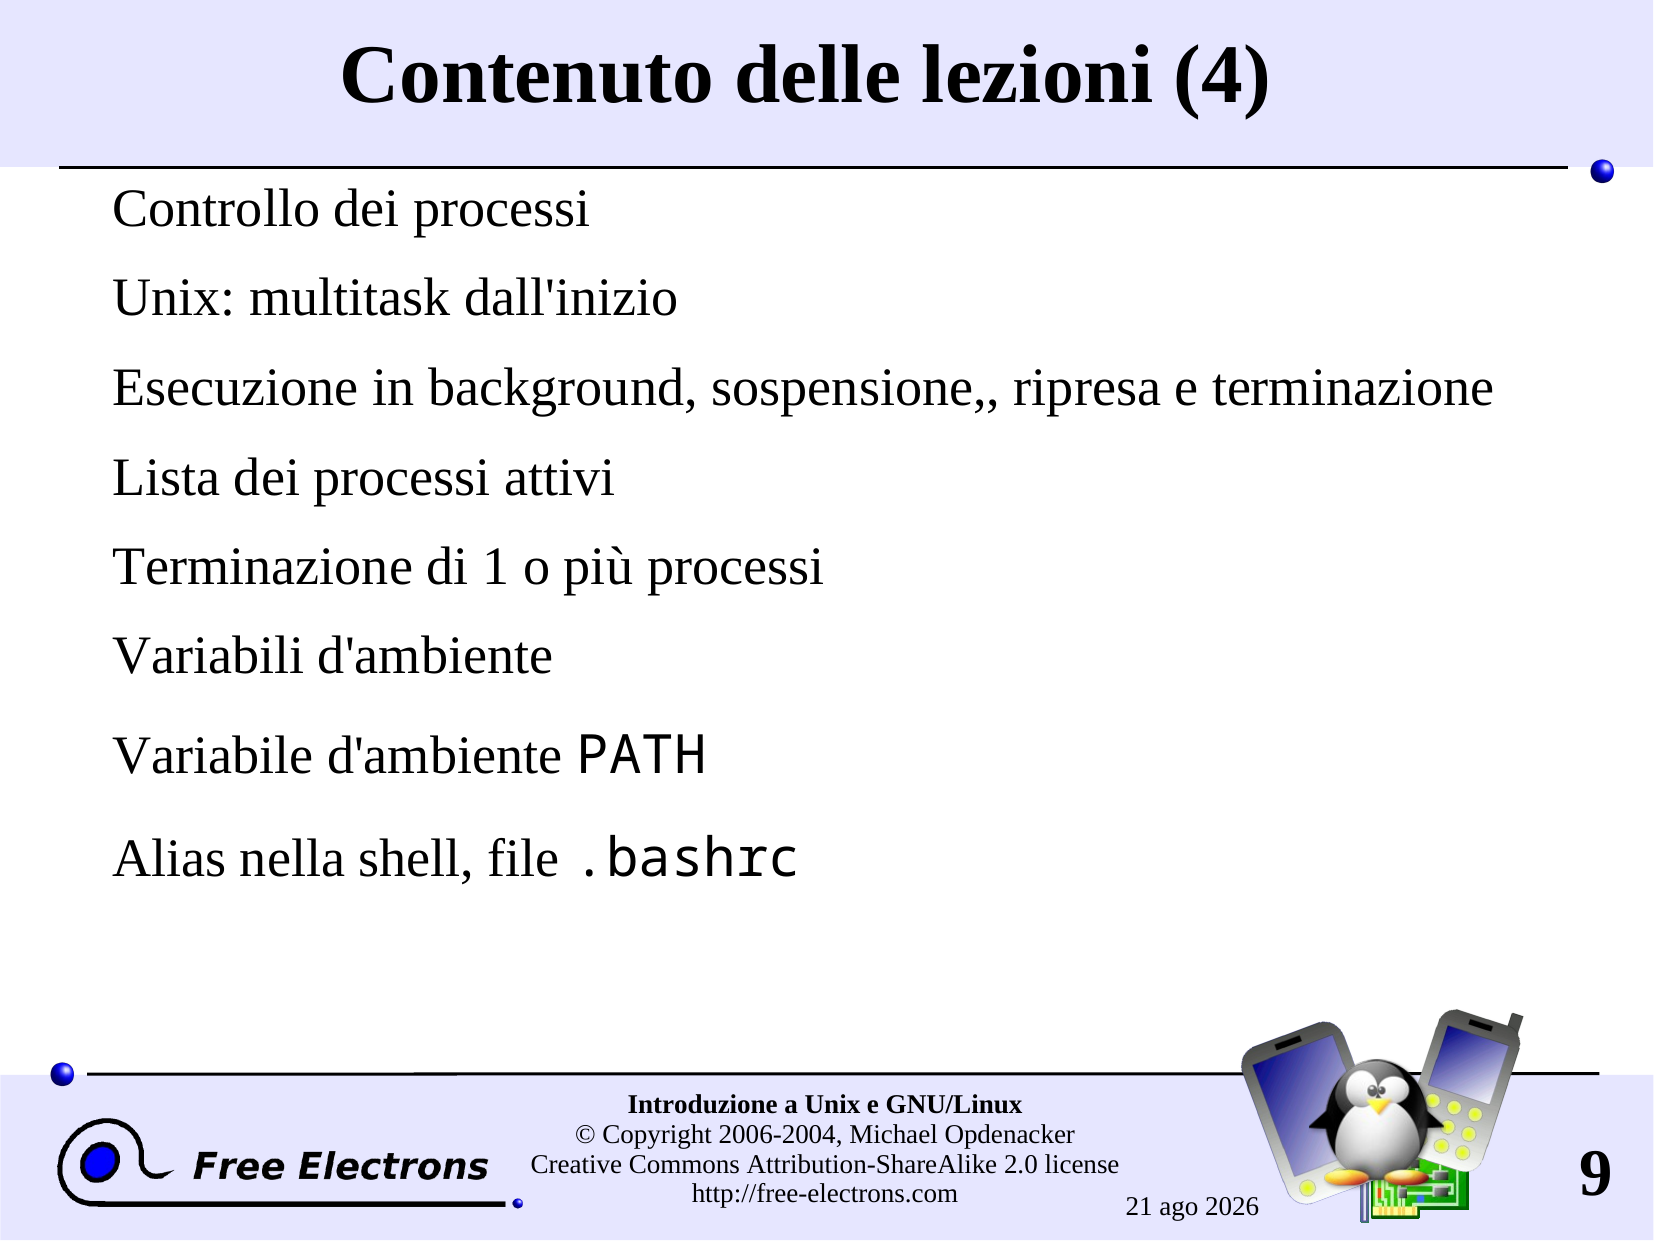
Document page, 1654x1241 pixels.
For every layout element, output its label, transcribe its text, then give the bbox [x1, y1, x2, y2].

title Contenuto delle lezioni (4) [60, 20, 1551, 130]
picture [1225, 1004, 1538, 1241]
picture [50, 1107, 527, 1216]
list Controllo dei processi Unix: multitask dall'inizio Esecuzione in background, sospensione,, ripresa e terminazione Lista dei processi attivi Terminazione di 1 o più processi Variabili d'ambiente Variabile d'ambiente PATH Alias nella shell, file .bashrc [94, 178, 1507, 1022]
